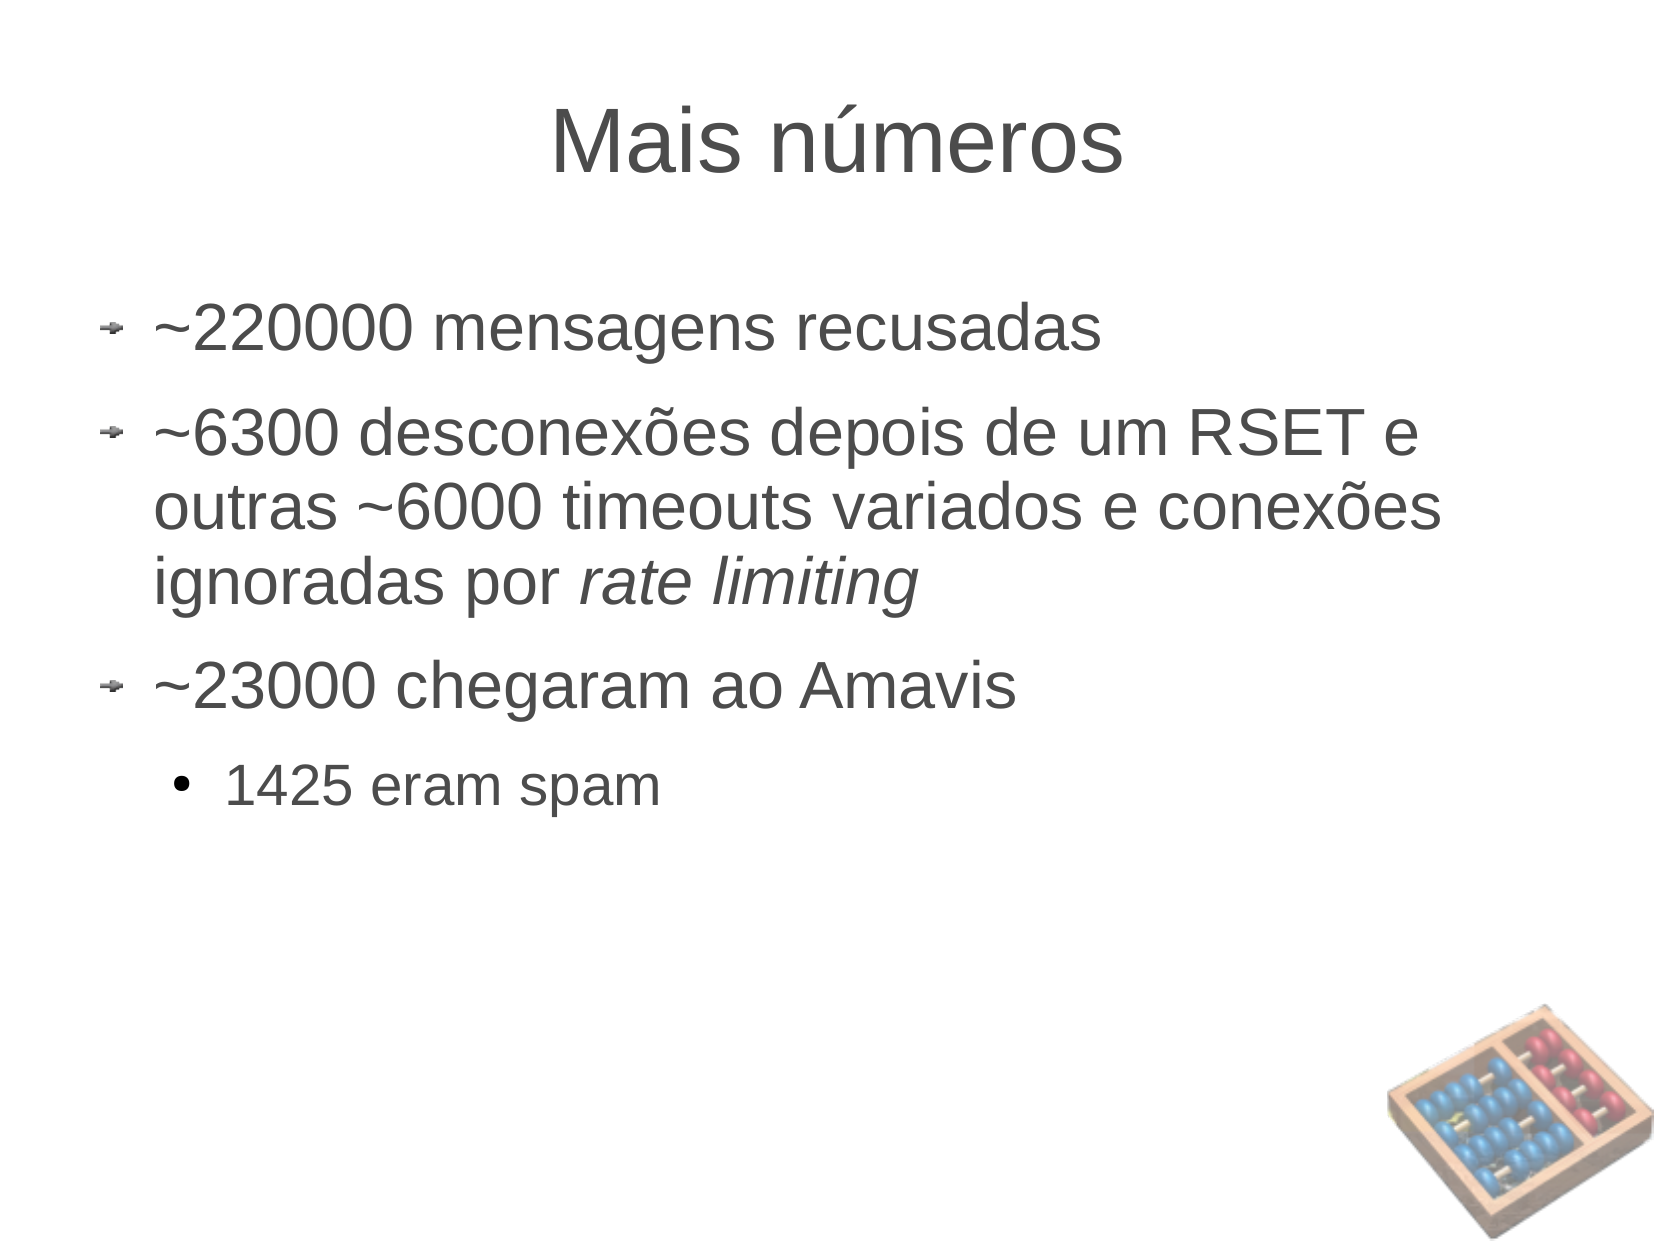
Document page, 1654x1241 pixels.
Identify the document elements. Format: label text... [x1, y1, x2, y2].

list ~220000 mensagens recusadas ~6300 desconexões depois de um RSET e outras ~6000 timeouts variados e conexões ignoradas por rate limiting ~23000 chegaram ao Amavis 1425 eram spam [82, 290, 1571, 1109]
title Mais números [75, 37, 1601, 245]
